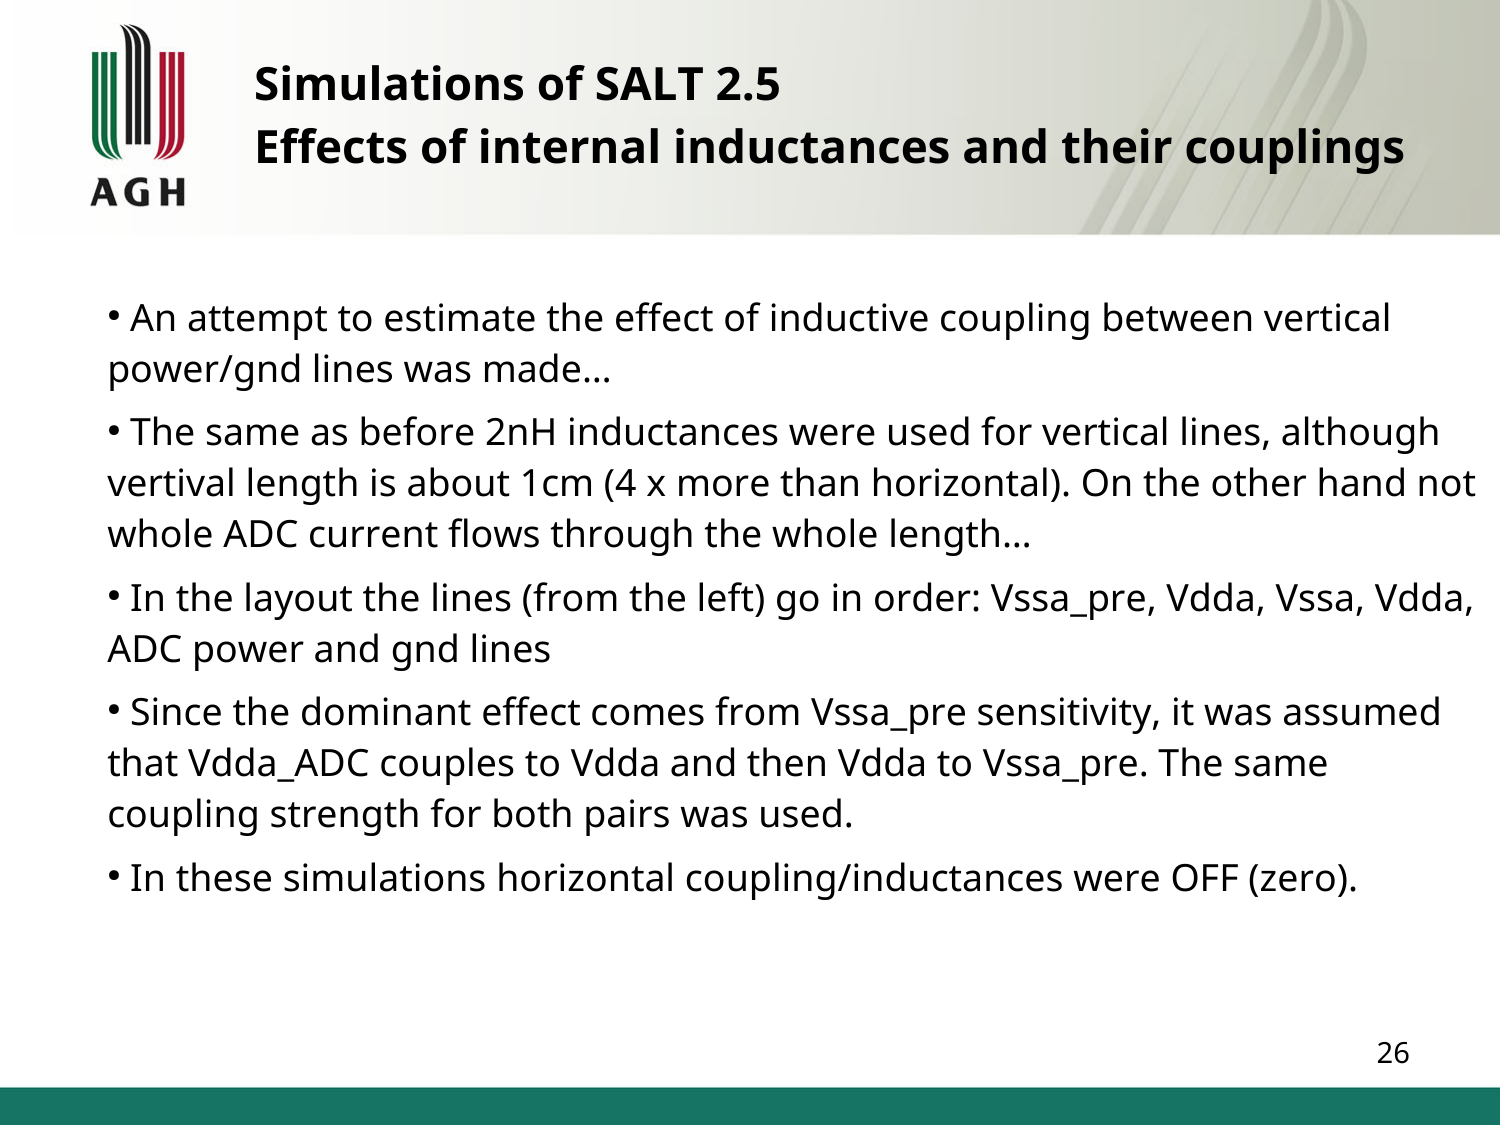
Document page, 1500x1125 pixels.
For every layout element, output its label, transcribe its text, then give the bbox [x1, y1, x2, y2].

title Simulations of SALT 2.5 Effects of internal inductances and their couplings [254, 34, 1426, 194]
list An attempt to estimate the effect of inductive coupling between vertical power/gnd lines was made… The same as before 2nH inductances were used for vertical lines, although vertival length is about 1cm (4 x more than horizontal). On the other hand not whole ADC current flows through the whole length… In the layout the lines (from the left) go in order: Vssa_pre, Vdda, Vssa, Vdda, ADC power and gnd lines Since the dominant effect comes from Vssa_pre sensitivity, it was assumed that Vdda_ADC couples to Vdda and then Vdda to Vssa_pre. The same coupling strength for both pairs was used. In these simulations horizontal coupling/inductances were OFF (zero). [47, 227, 1489, 1075]
picture [0, 0, 1500, 1125]
